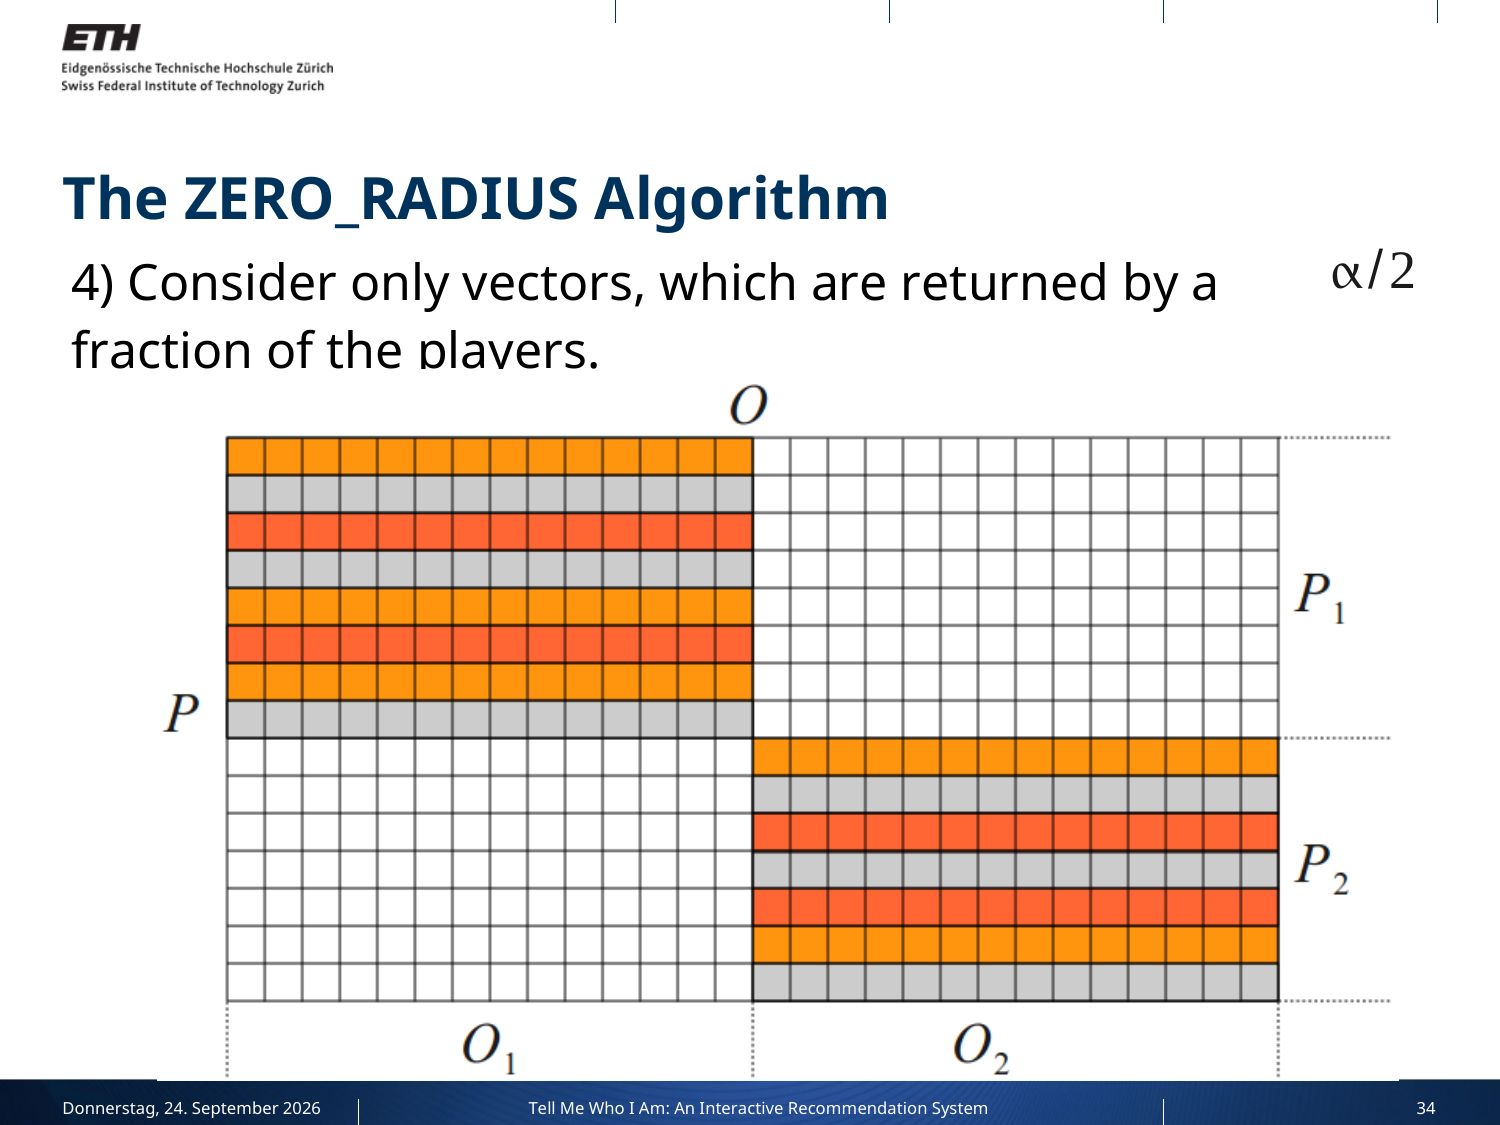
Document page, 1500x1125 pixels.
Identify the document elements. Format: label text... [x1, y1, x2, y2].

picture [0, 369, 1500, 1125]
list 4) Consider only vectors, which are returned by a fraction of the players. [71, 246, 1447, 833]
chart [1324, 240, 1423, 300]
picture [62, 24, 333, 94]
title The ZERO_RADIUS Algorithm [62, 157, 1438, 296]
